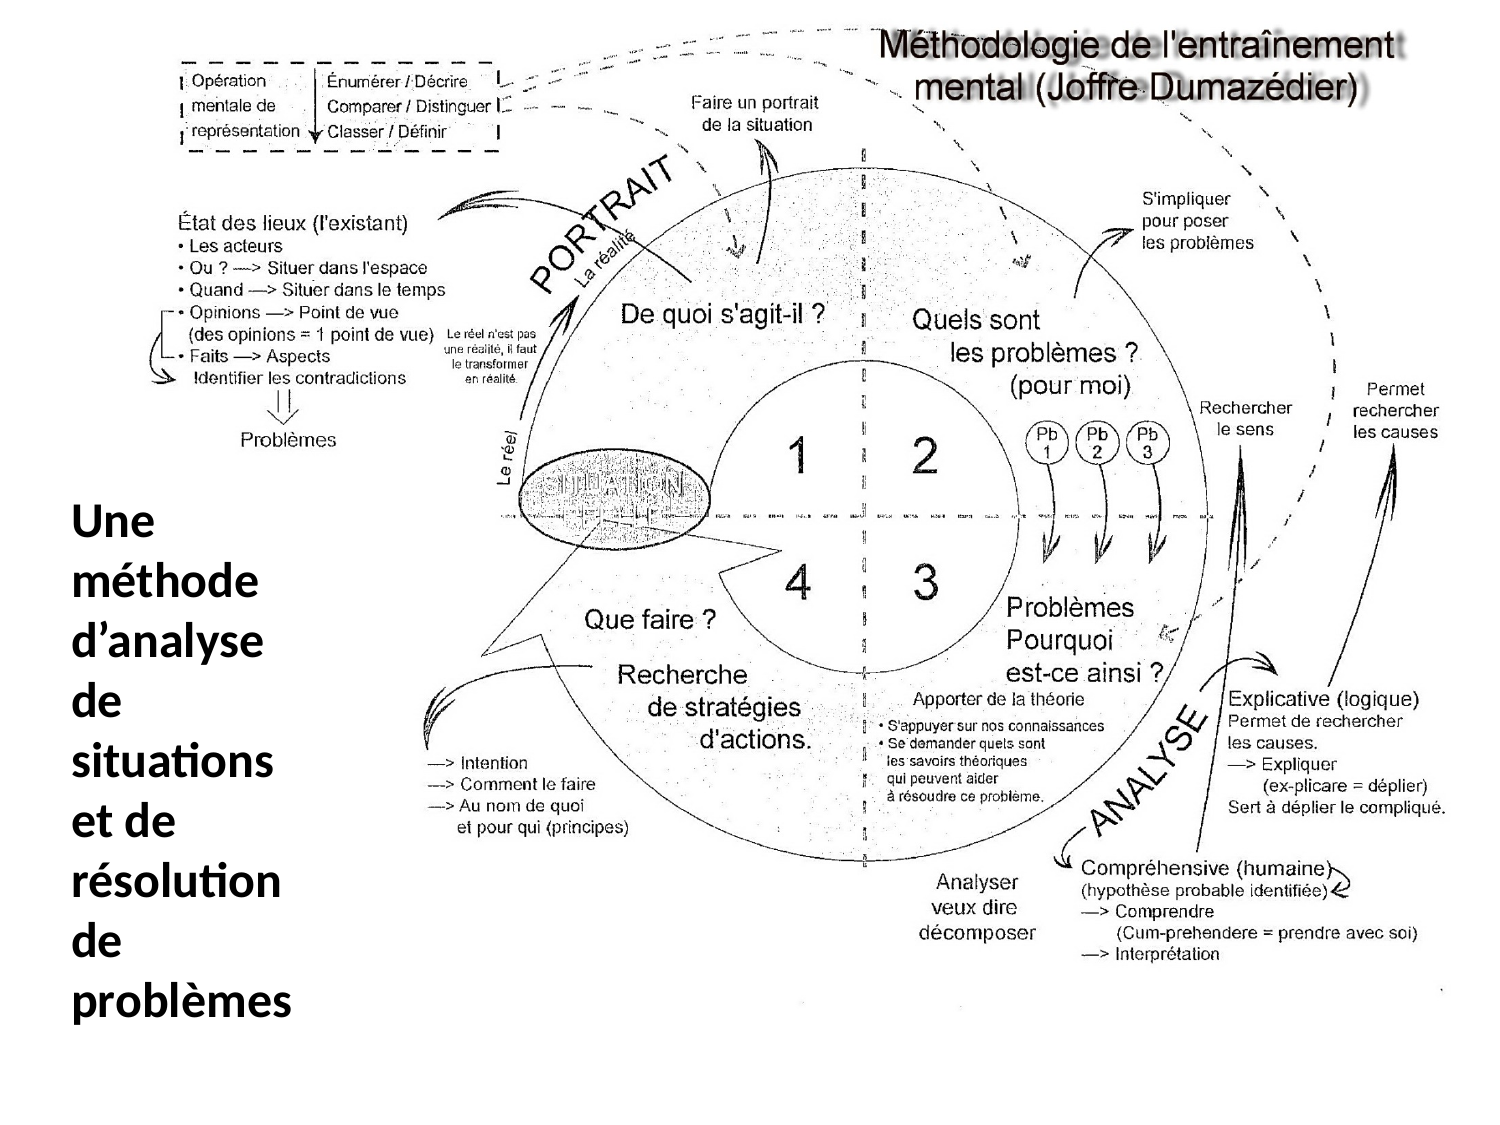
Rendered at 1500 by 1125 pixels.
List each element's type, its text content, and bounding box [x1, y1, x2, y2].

text_box Une méthode d’analyse de situations et de résolution de problèmes [56, 479, 340, 1035]
picture [53, 0, 1459, 1052]
